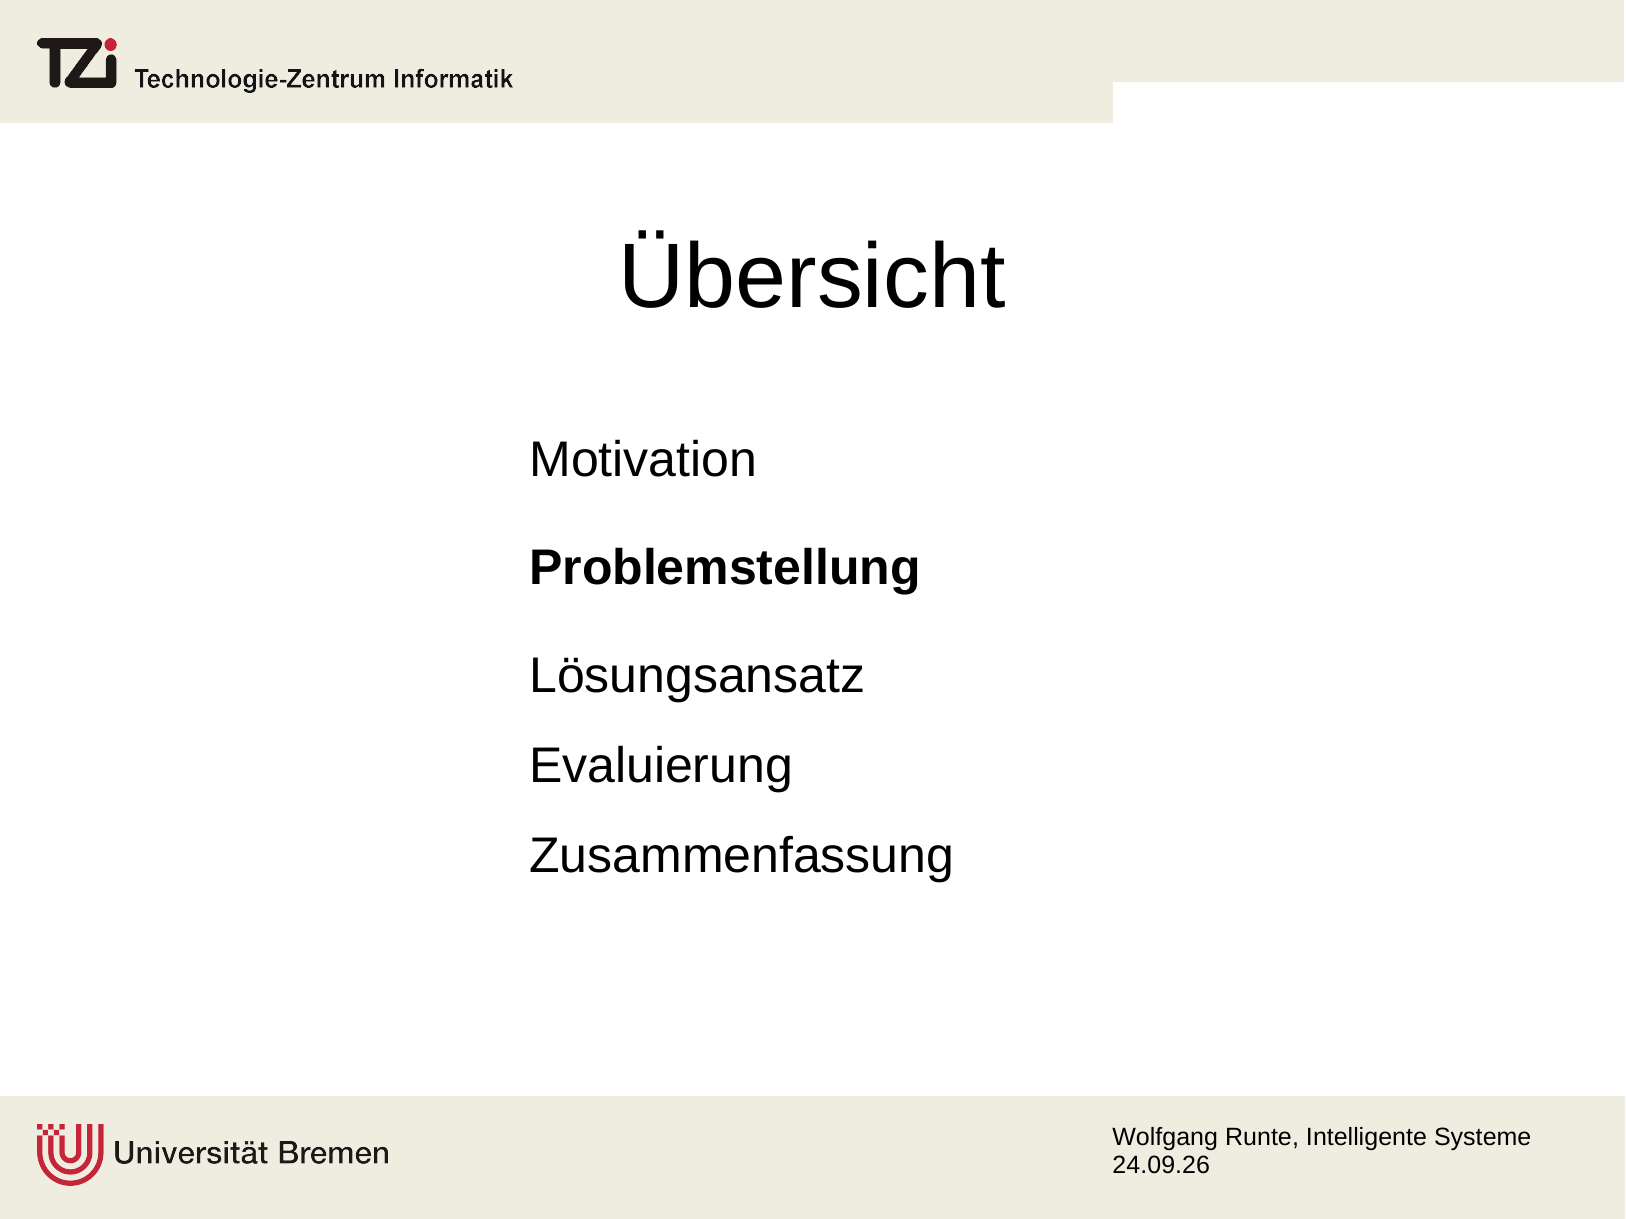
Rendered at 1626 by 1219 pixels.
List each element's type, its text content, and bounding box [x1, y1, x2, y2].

picture [37, 1124, 388, 1186]
list Motivation Problemstellung Lösungsansatz Evaluierung Zusammenfassung [529, 433, 1513, 944]
title Übersicht [112, 162, 1513, 393]
picture [37, 38, 513, 93]
